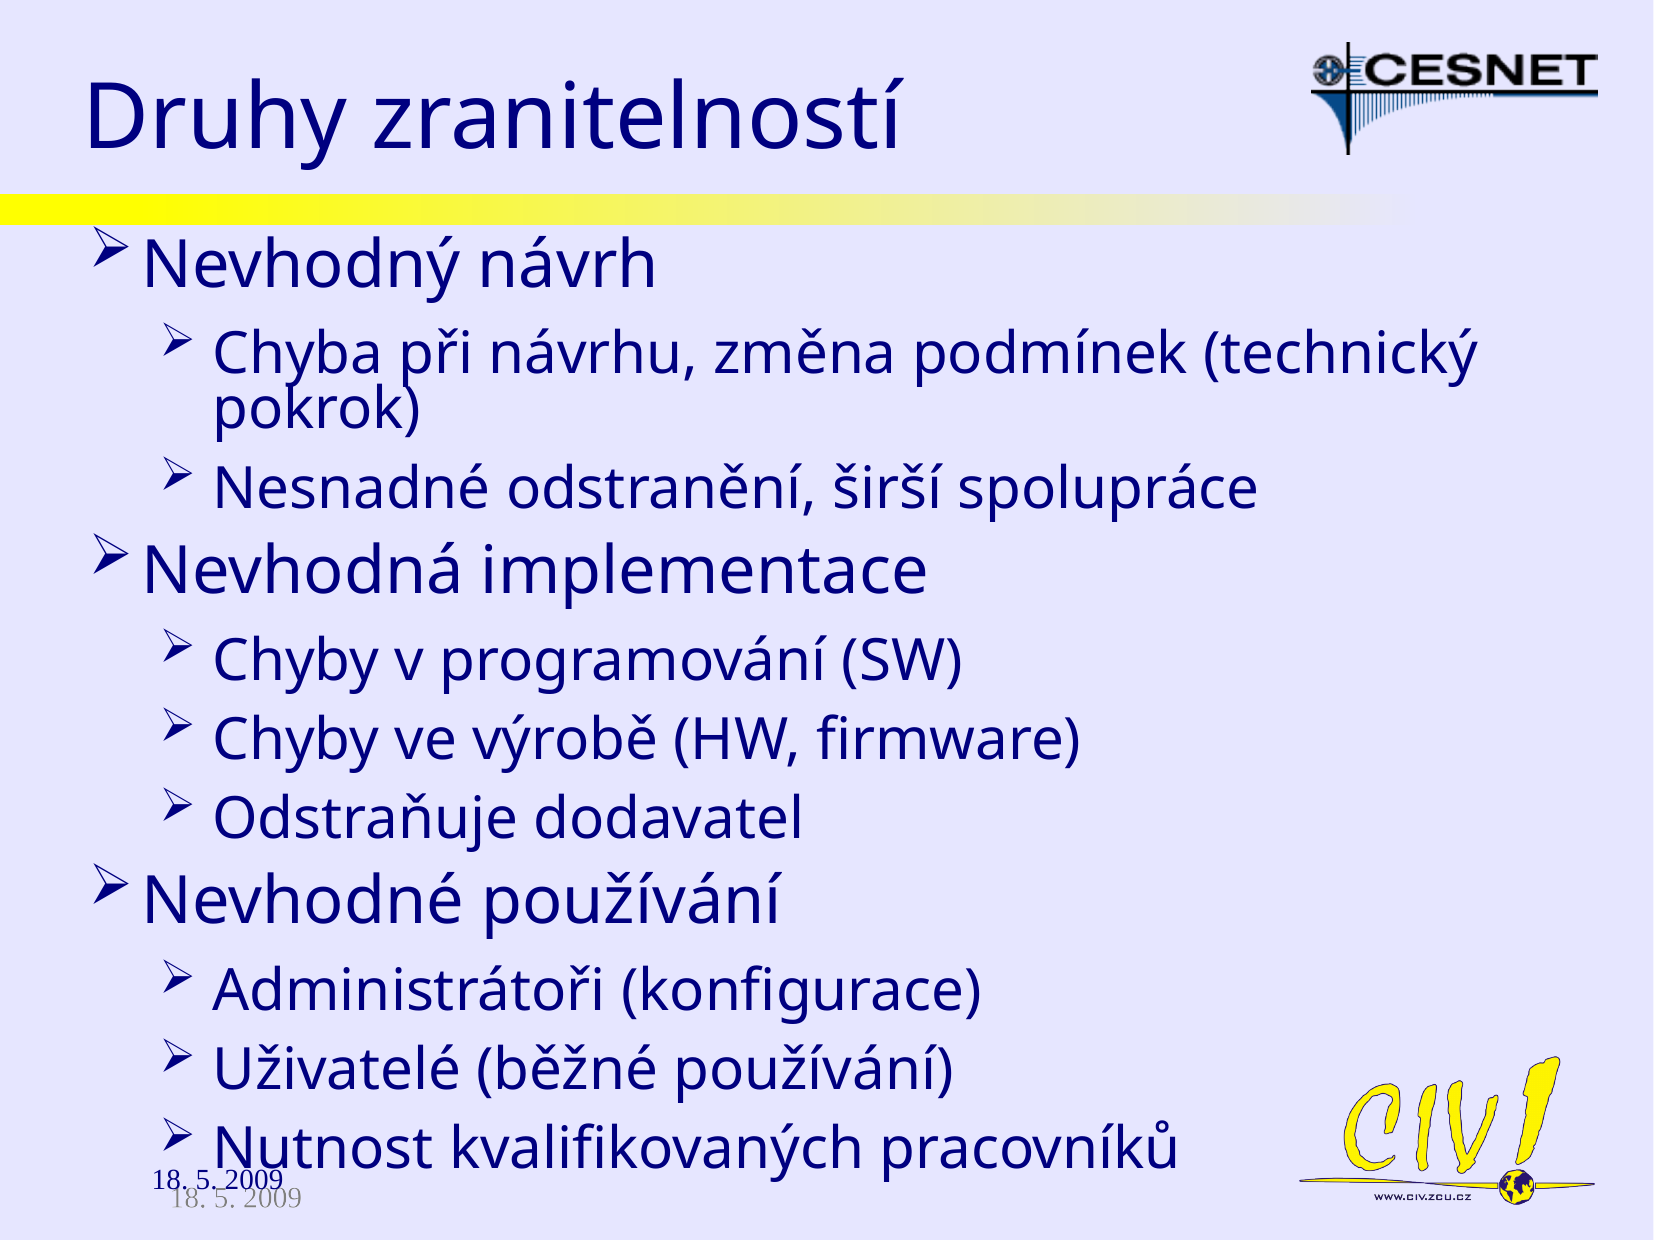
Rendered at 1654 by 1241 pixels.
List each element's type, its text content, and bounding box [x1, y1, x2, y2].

title Druhy zranitelností [82, 49, 1571, 178]
picture [1299, 1142, 1595, 1205]
list Nevhodný návrh Chyba při návrhu, změna podmínek (technický pokrok) Nesnadné odstranění, širší spolupráce Nevhodná implementace Chyby v programování (SW) Chyby ve výrobě (HW, firmware) Odstraňuje dodavatel Nevhodné používání Administrátoři (konfigurace) Uživatelé (běžné používání) Nutnost kvalifikovaných pracovníků [70, 236, 1640, 1142]
picture [1311, 42, 1598, 155]
